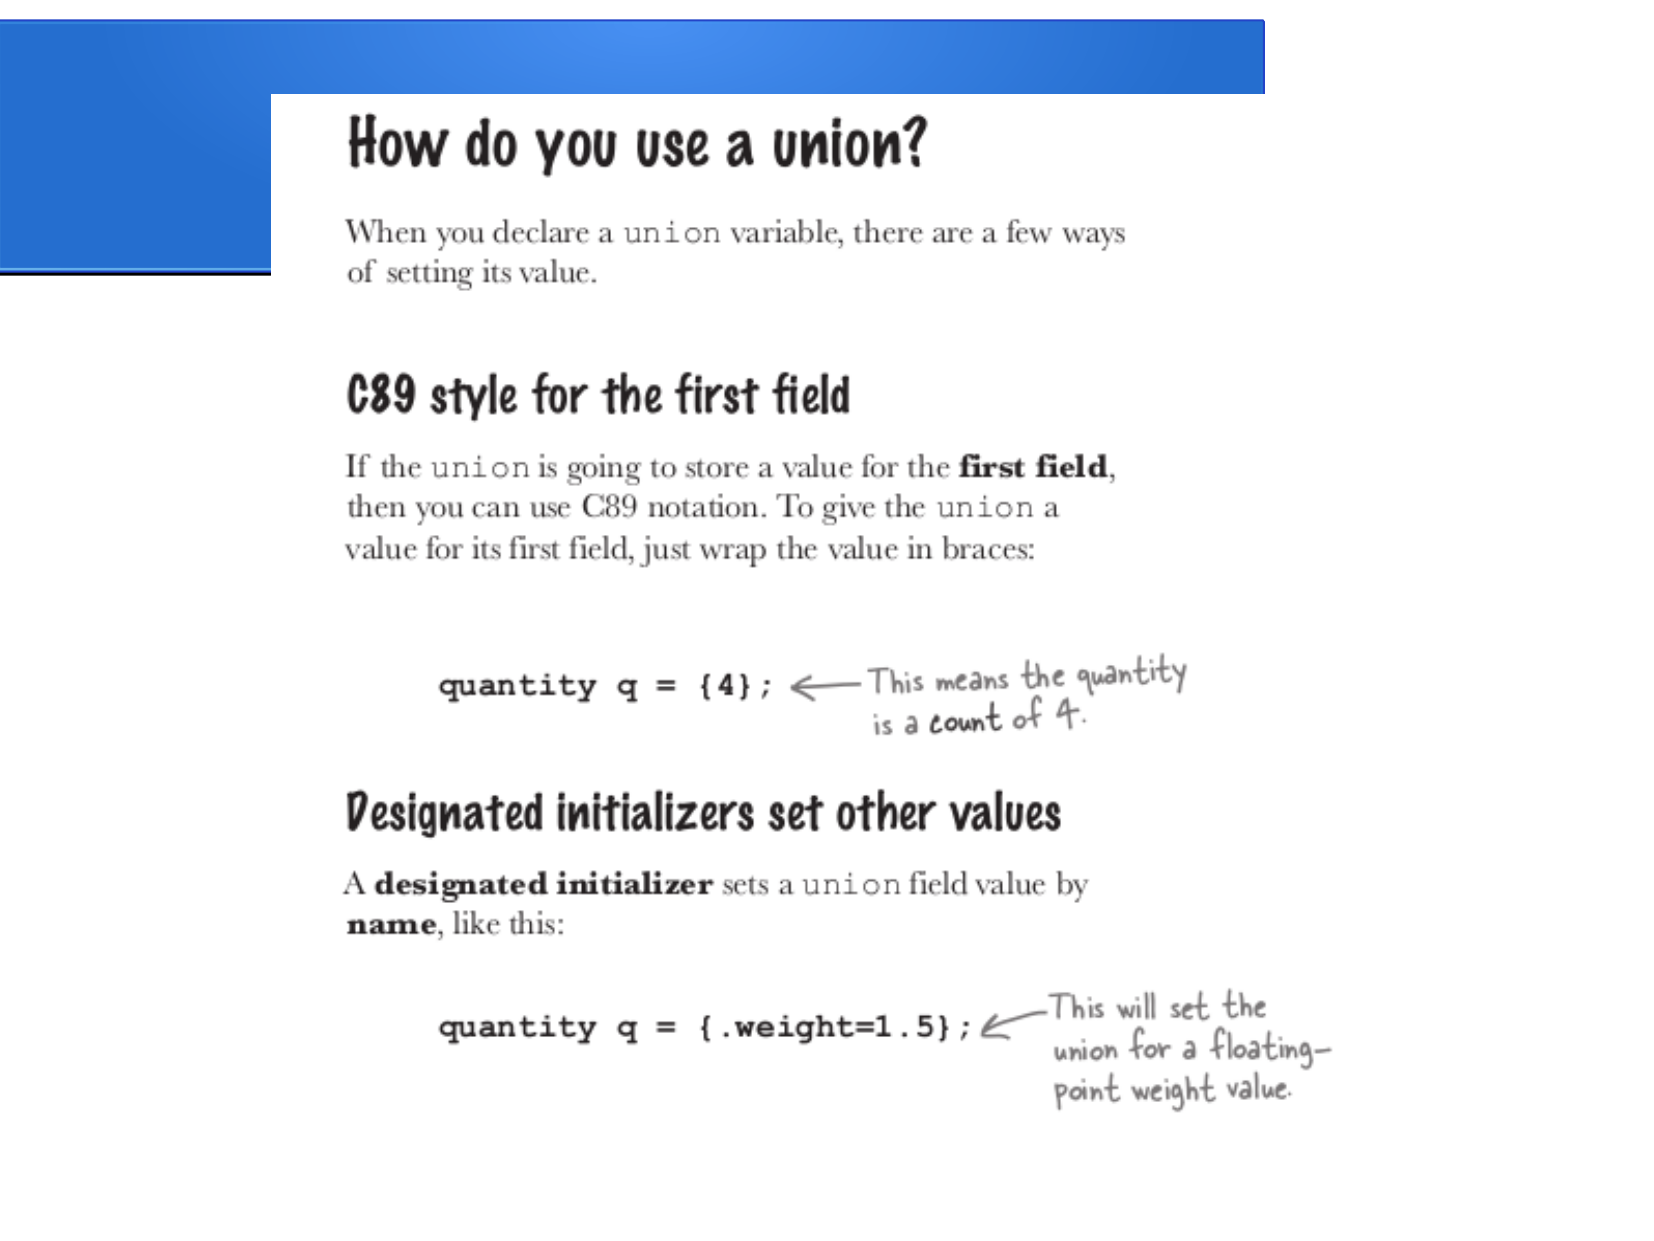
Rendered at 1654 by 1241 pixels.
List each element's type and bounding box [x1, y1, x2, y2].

picture [271, 94, 1347, 1146]
